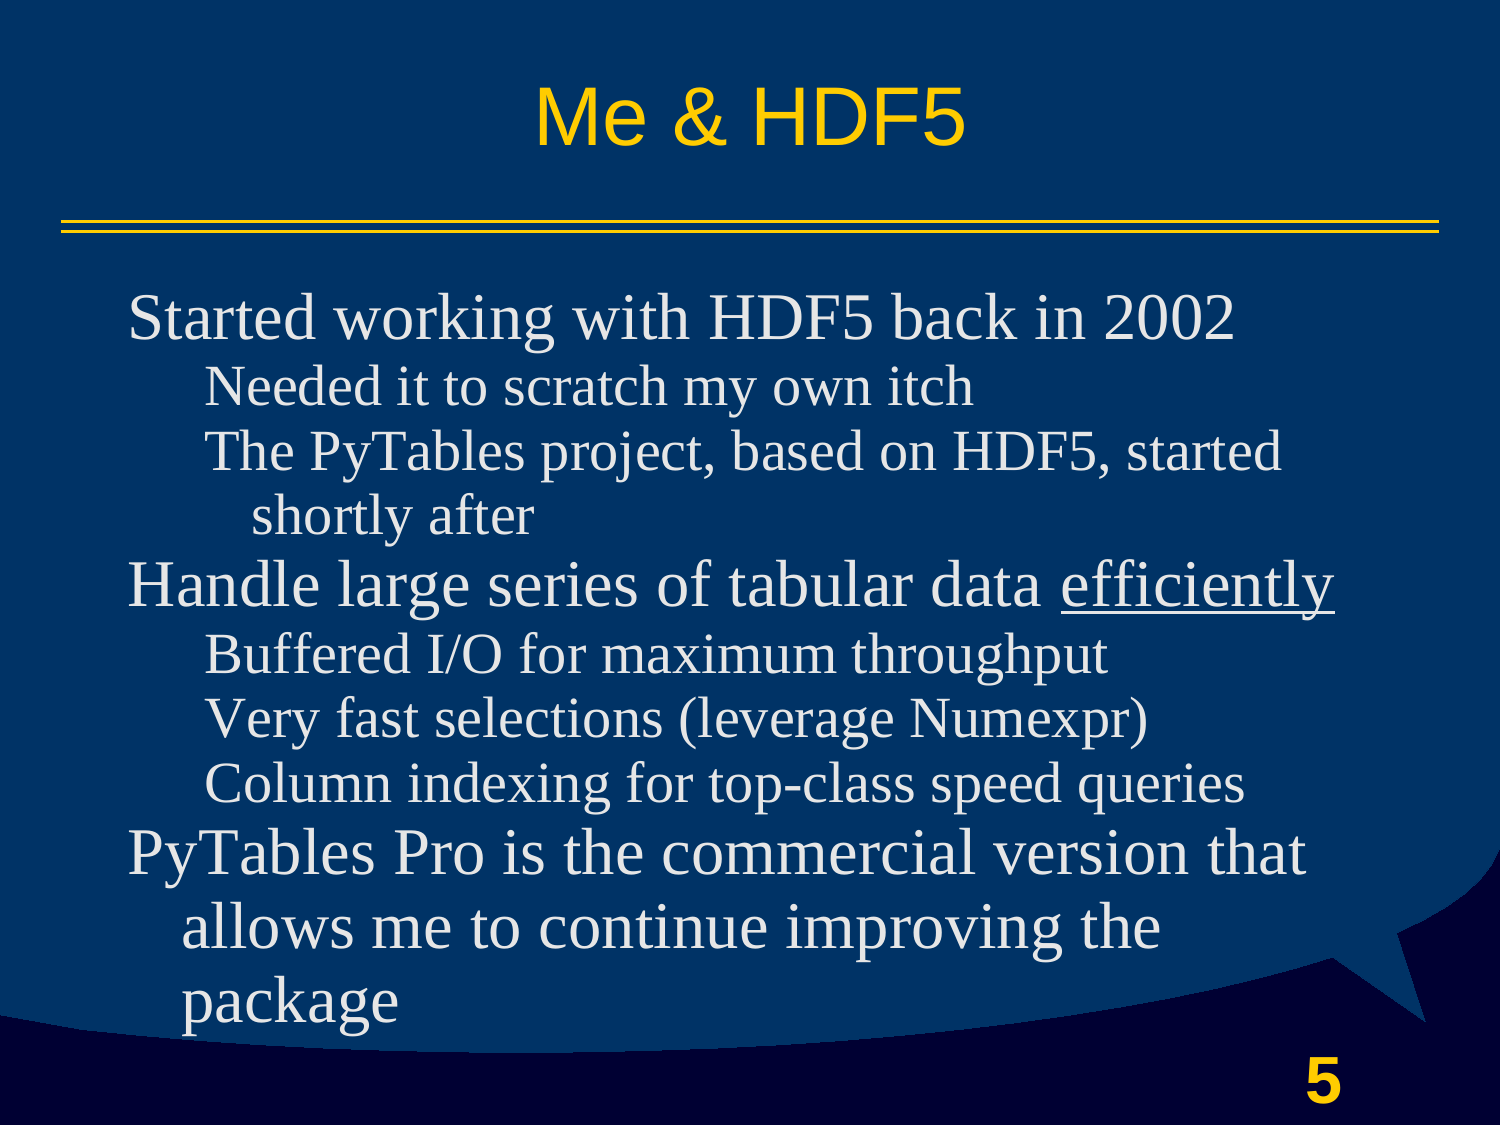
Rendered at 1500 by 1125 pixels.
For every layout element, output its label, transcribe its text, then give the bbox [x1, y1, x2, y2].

list Started working with HDF5 back in 2002 Needed it to scratch my own itch The PyTables project, based on HDF5, started shortly after Handle large series of tabular data efficiently Buffered I/O for maximum throughput Very fast selections (leverage Numexpr) Column indexing for top-class speed queries PyTables Pro is the commercial version that allows me to continue improving the package [110, 279, 1392, 1043]
title Me & HDF5 [110, 37, 1392, 197]
